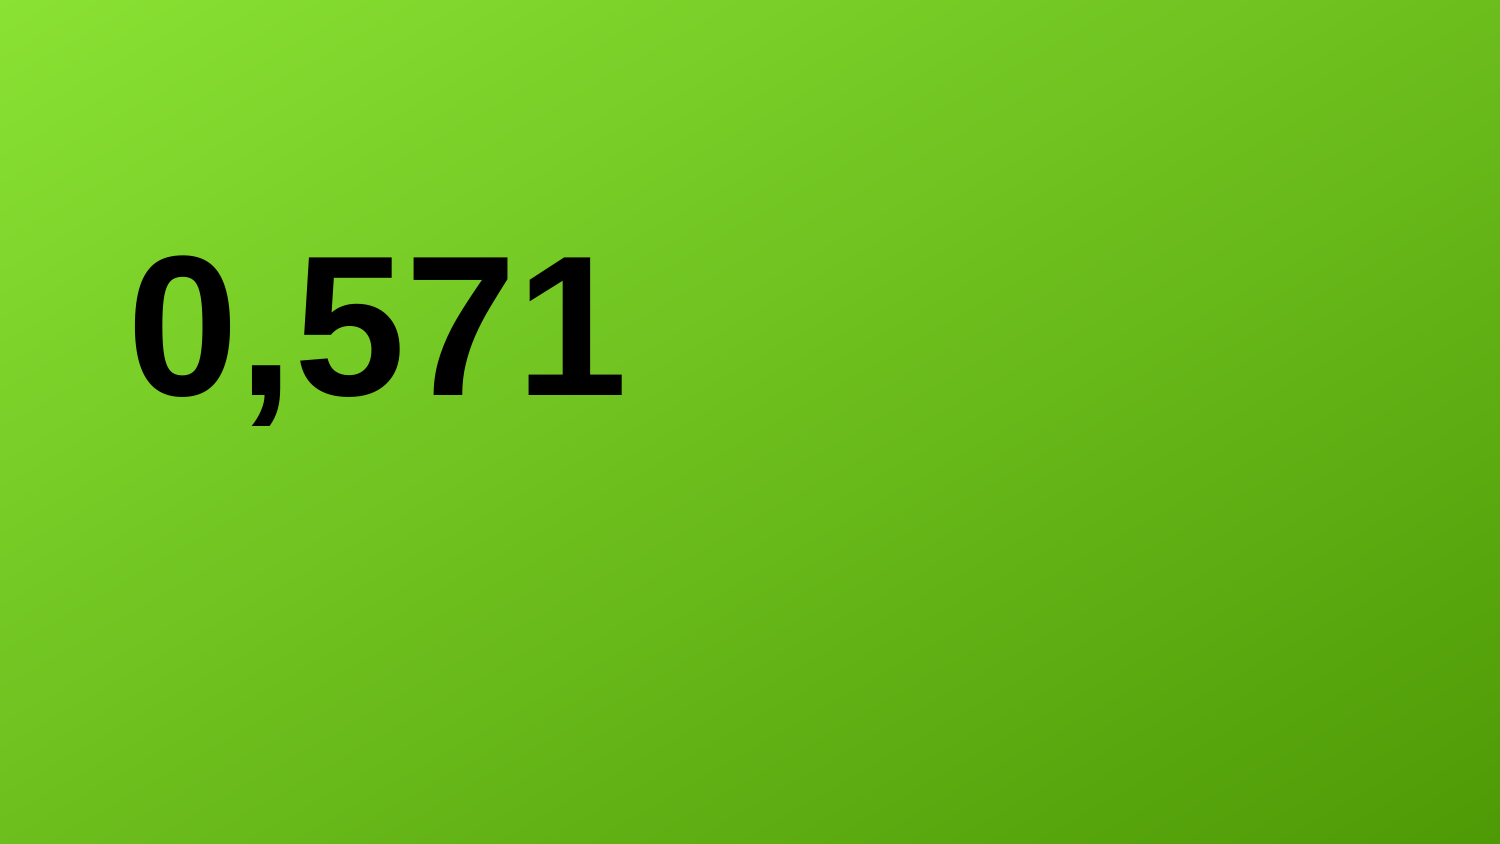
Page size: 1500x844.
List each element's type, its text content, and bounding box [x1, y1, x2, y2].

title 0,571 [112, 259, 1388, 451]
